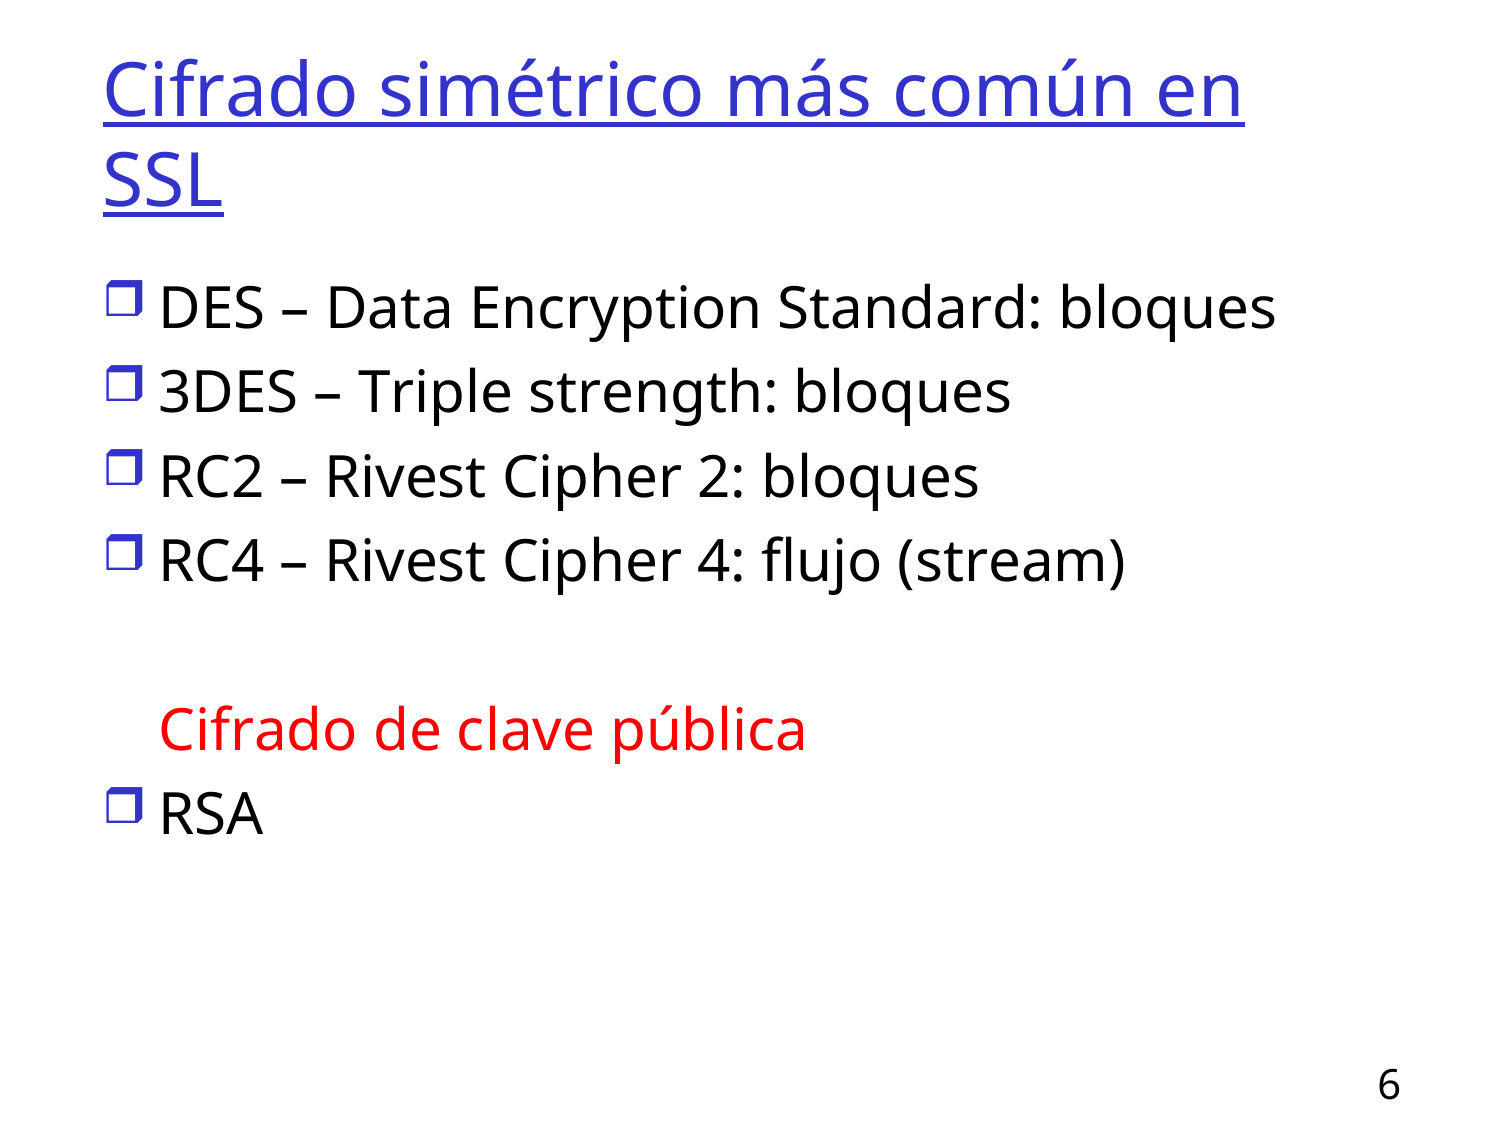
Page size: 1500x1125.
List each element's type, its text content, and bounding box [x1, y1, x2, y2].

title Cifrado simétrico más común en SSL [87, 16, 1363, 247]
list DES – Data Encryption Standard: bloques 3DES – Triple strength: bloques RC2 – Rivest Cipher 2: bloques RC4 – Rivest Cipher 4: flujo (stream) Cifrado de clave pública RSA [87, 262, 1363, 1006]
